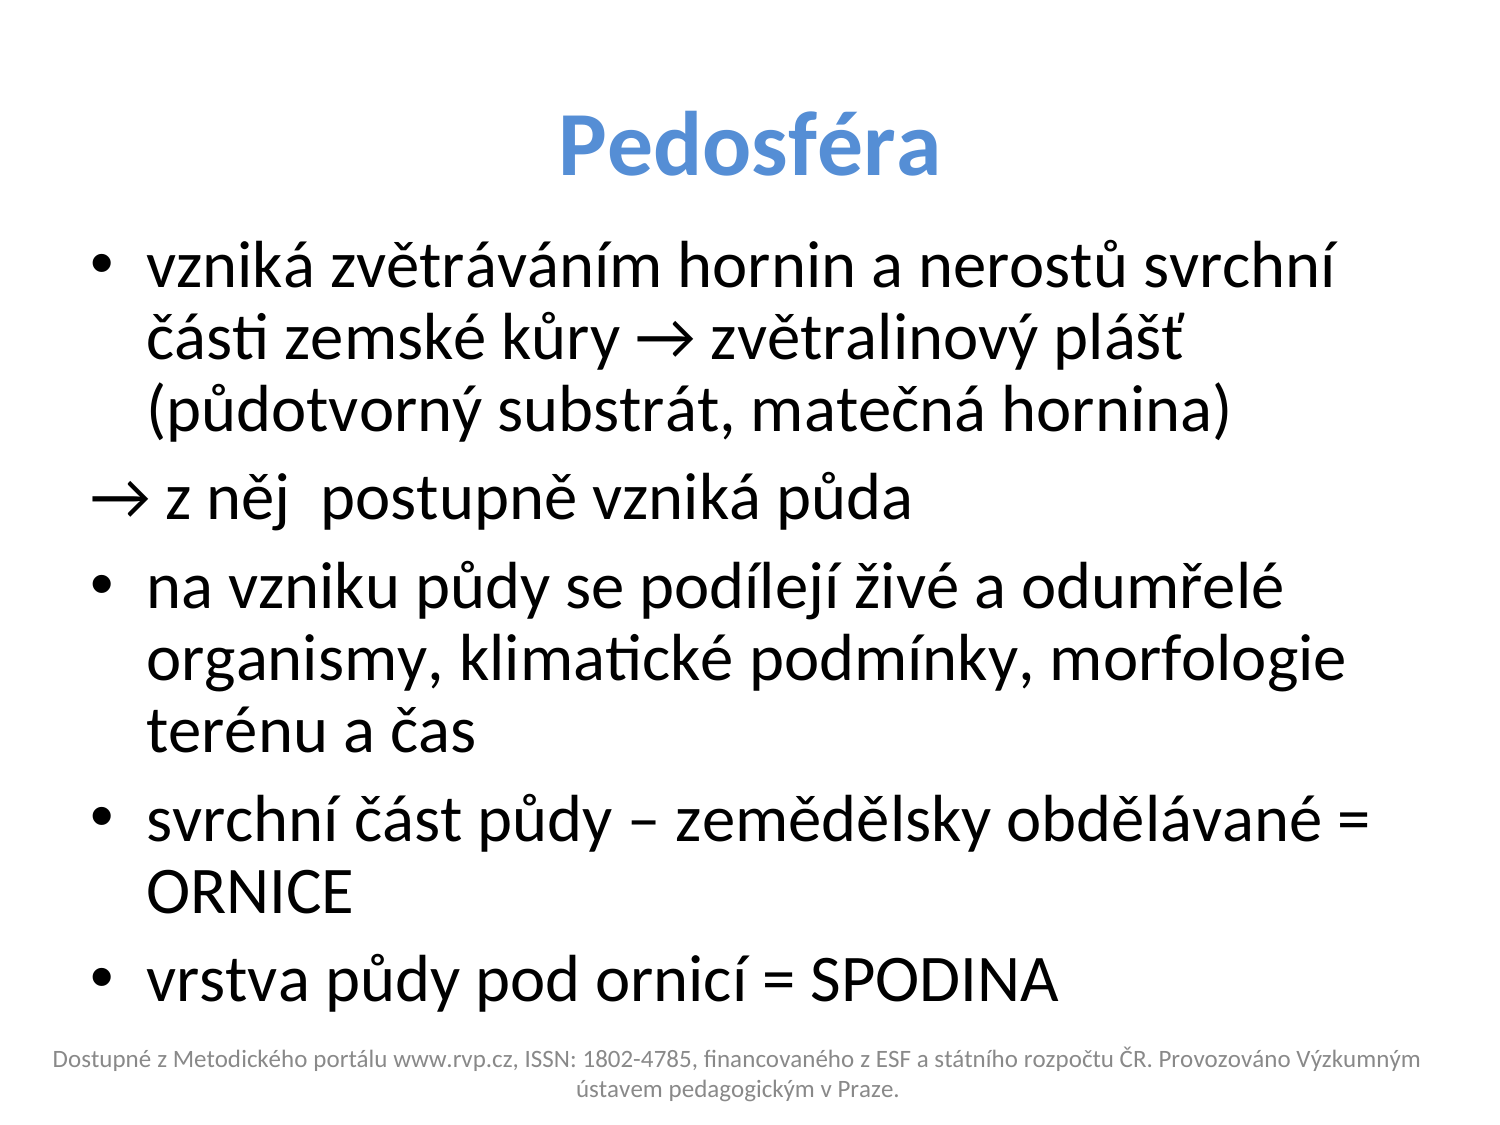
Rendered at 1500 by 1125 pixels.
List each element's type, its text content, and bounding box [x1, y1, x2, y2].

text_box Dostupné z Metodického portálu www.rvp.cz, ISSN: 1802-4785, financovaného z ESF a státního rozpočtu ČR. Provozováno Výzkumným ústavem pedagogickým v Praze. [23, 1042, 1454, 1103]
title Pedosféra [75, 45, 1426, 222]
list vzniká zvětráváním hornin a nerostů svrchní části zemské kůry → zvětralinový plášť (půdotvorný substrát, matečná hornina) → z něj postupně vzniká půda na vzniku půdy se podílejí živé a odumřelé organismy, klimatické podmínky, morfologie terénu a čas svrchní část půdy – zemědělsky obdělávané = ORNICE vrstva půdy pod ornicí = SPODINA [75, 222, 1426, 1042]
